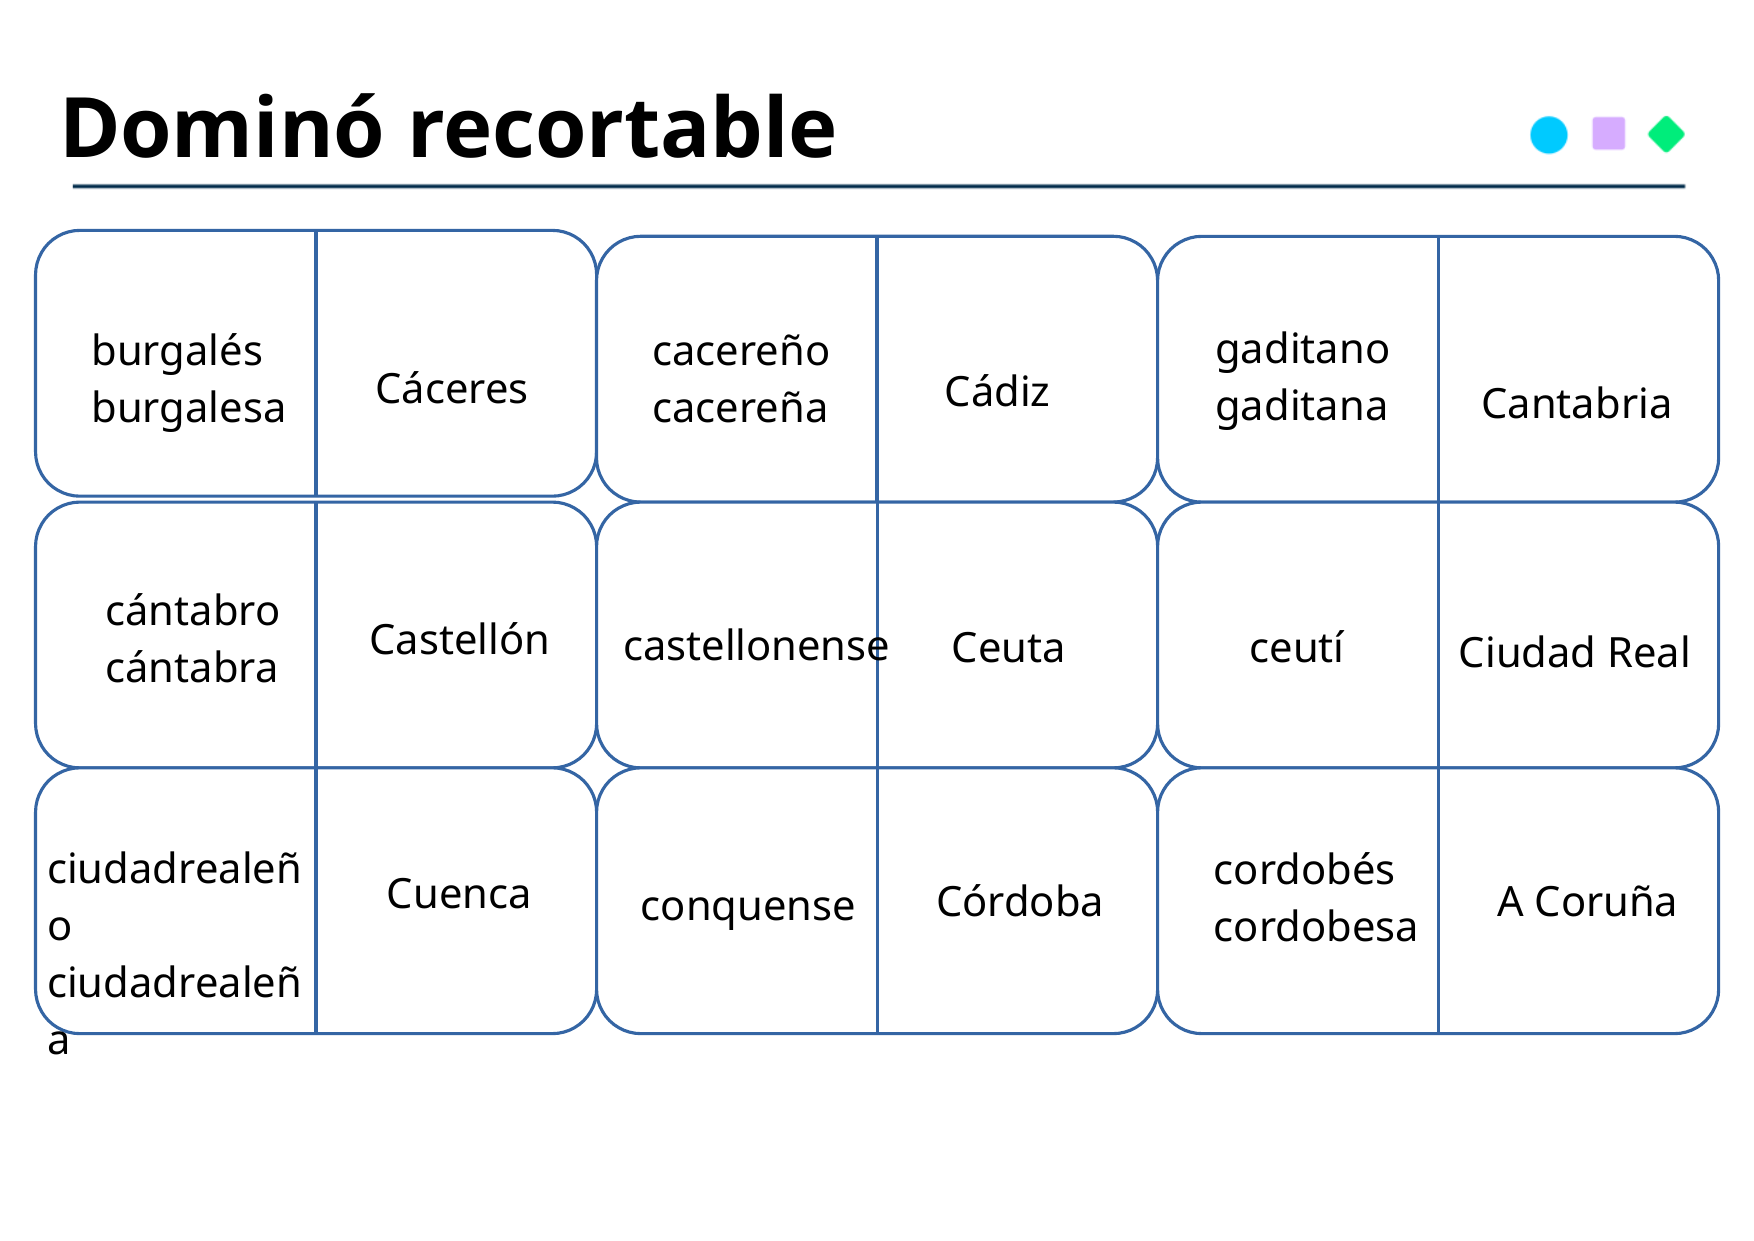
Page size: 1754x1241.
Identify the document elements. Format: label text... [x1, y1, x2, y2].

text_box Ciudad Real [1458, 622, 1694, 675]
text_box Ceuta [937, 610, 1075, 678]
text_box A Coruña [1482, 864, 1682, 932]
text_box ciudadrealeño ciudadrealeña [47, 838, 312, 943]
picture [59, 88, 1695, 211]
text_box cántabro cántabra [90, 573, 296, 715]
text_box [1440, 236, 1719, 1034]
text_box conquense [625, 868, 856, 935]
text_box cacereño cacereña [637, 312, 836, 432]
text_box [879, 236, 1439, 1034]
text_box [35, 502, 317, 1034]
text_box cordobés cordobesa [1199, 832, 1422, 951]
title Dominó recortable [59, 72, 975, 178]
text_box Córdoba [921, 864, 1108, 932]
text_box Castellón [354, 602, 556, 669]
text_box ceutí [1234, 610, 1356, 678]
text_box Cádiz [929, 354, 1063, 421]
text_box Cáceres [360, 351, 568, 418]
text_box [35, 230, 878, 1034]
text_box gaditano gaditana [1200, 311, 1392, 431]
text_box burgalés burgalesa [76, 312, 287, 432]
text_box Cuenca [372, 856, 540, 923]
text_box castellonense [608, 608, 890, 675]
text_box Cantabria [1466, 366, 1675, 433]
